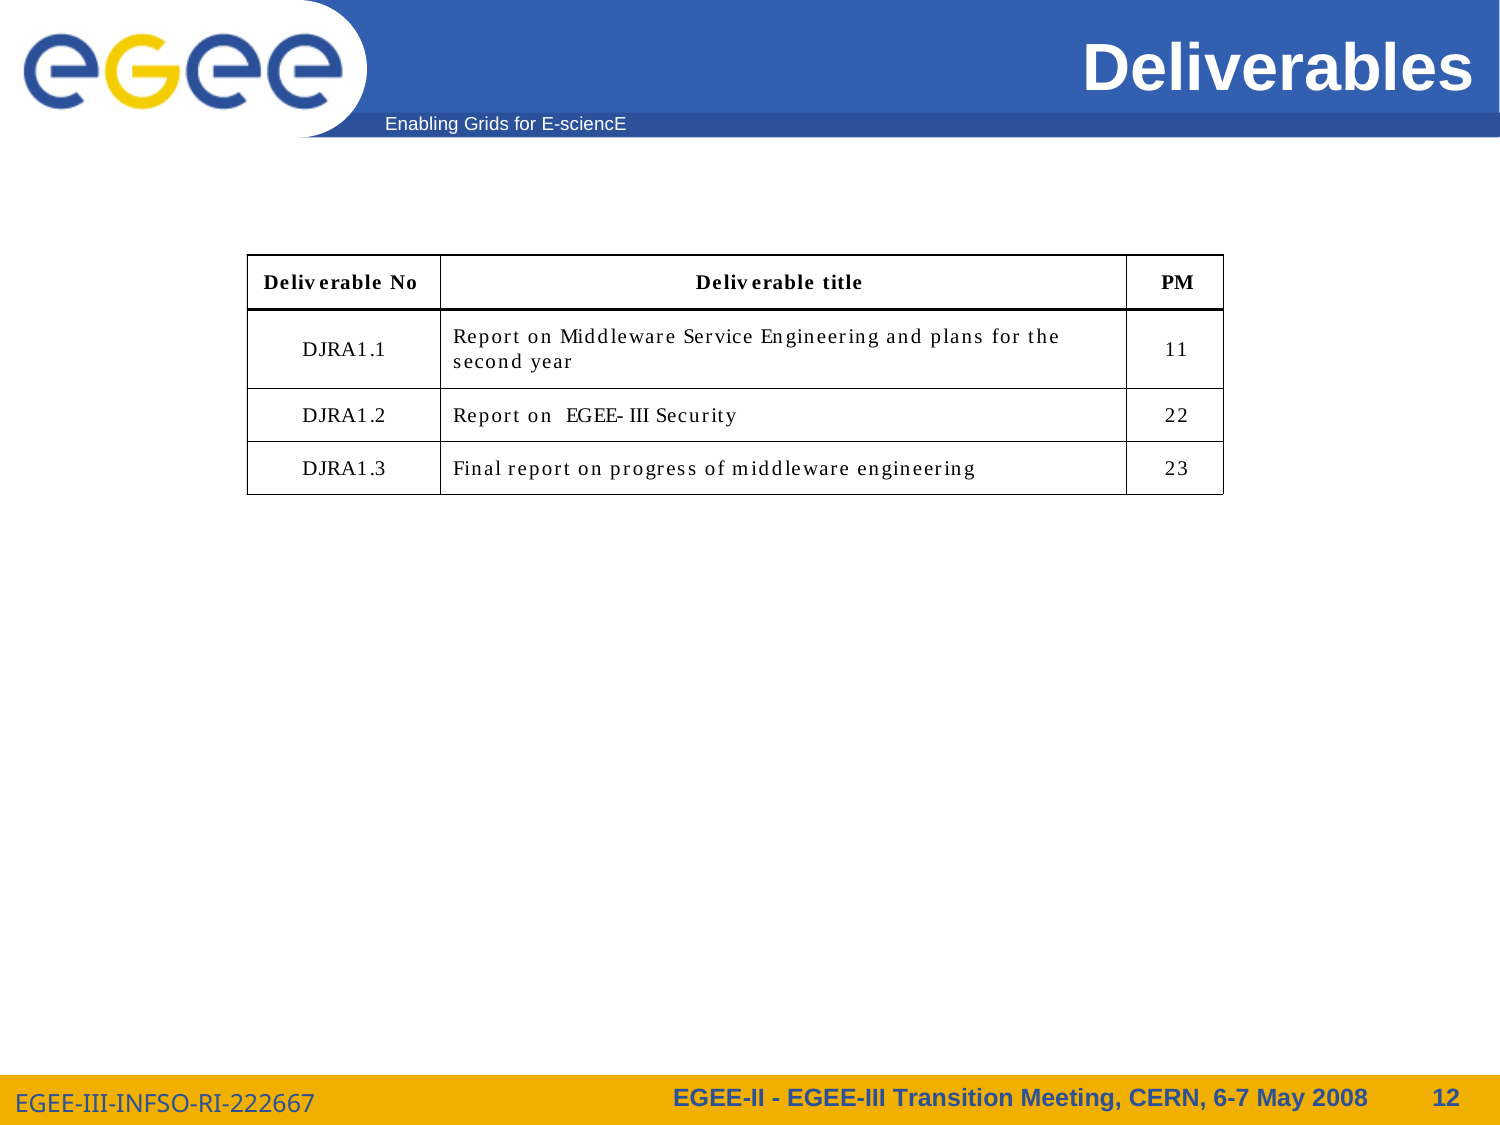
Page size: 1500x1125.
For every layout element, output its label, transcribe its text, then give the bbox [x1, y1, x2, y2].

title Deliverables [369, 0, 1475, 148]
chart [246, 253, 1243, 533]
picture [18, 30, 349, 112]
